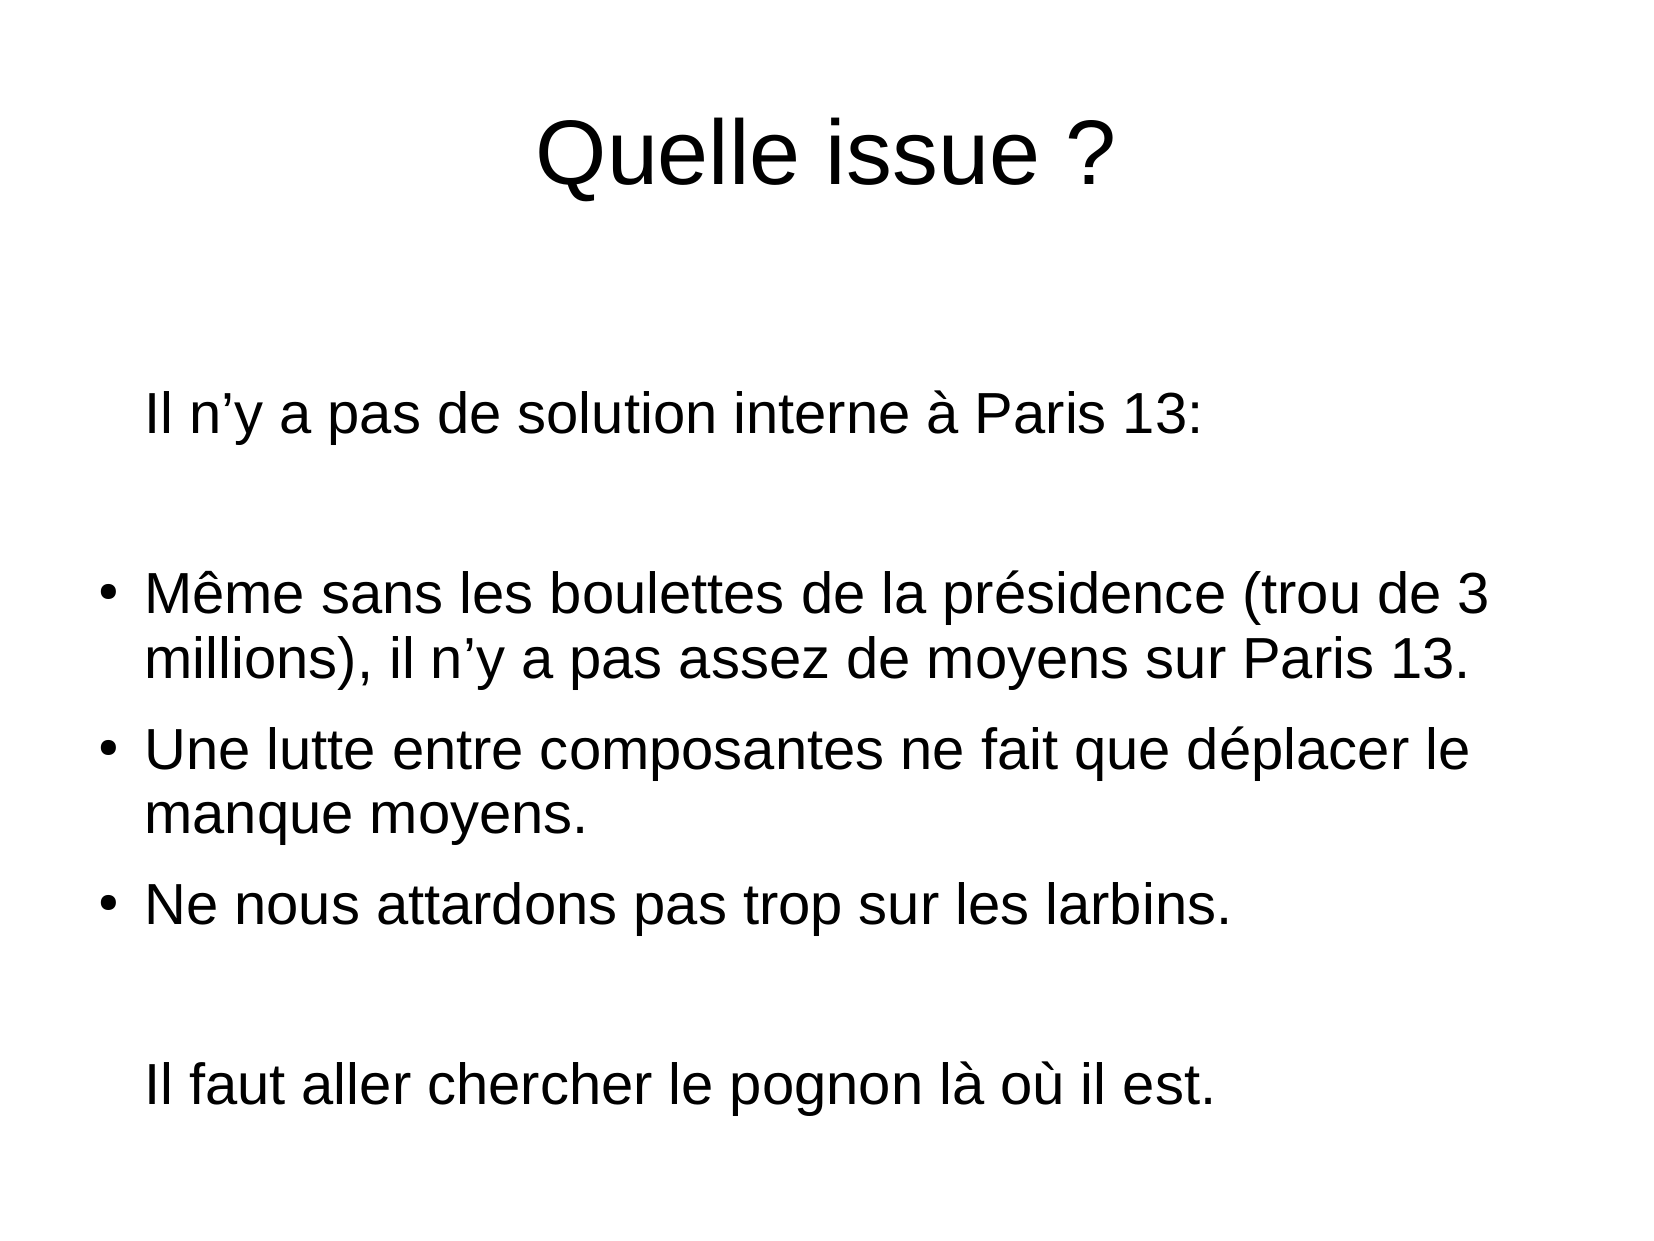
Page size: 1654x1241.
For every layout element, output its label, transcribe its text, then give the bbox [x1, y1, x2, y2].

title Quelle issue ? [82, 49, 1571, 257]
list Il n’y a pas de solution interne à Paris 13: Même sans les boulettes de la présidence (trou de 3 millions), il n’y a pas assez de moyens sur Paris 13. Une lutte entre composantes ne fait que déplacer le manque moyens. Ne nous attardons pas trop sur les larbins. Il faut aller chercher le pognon là où il est. [82, 290, 1571, 1123]
